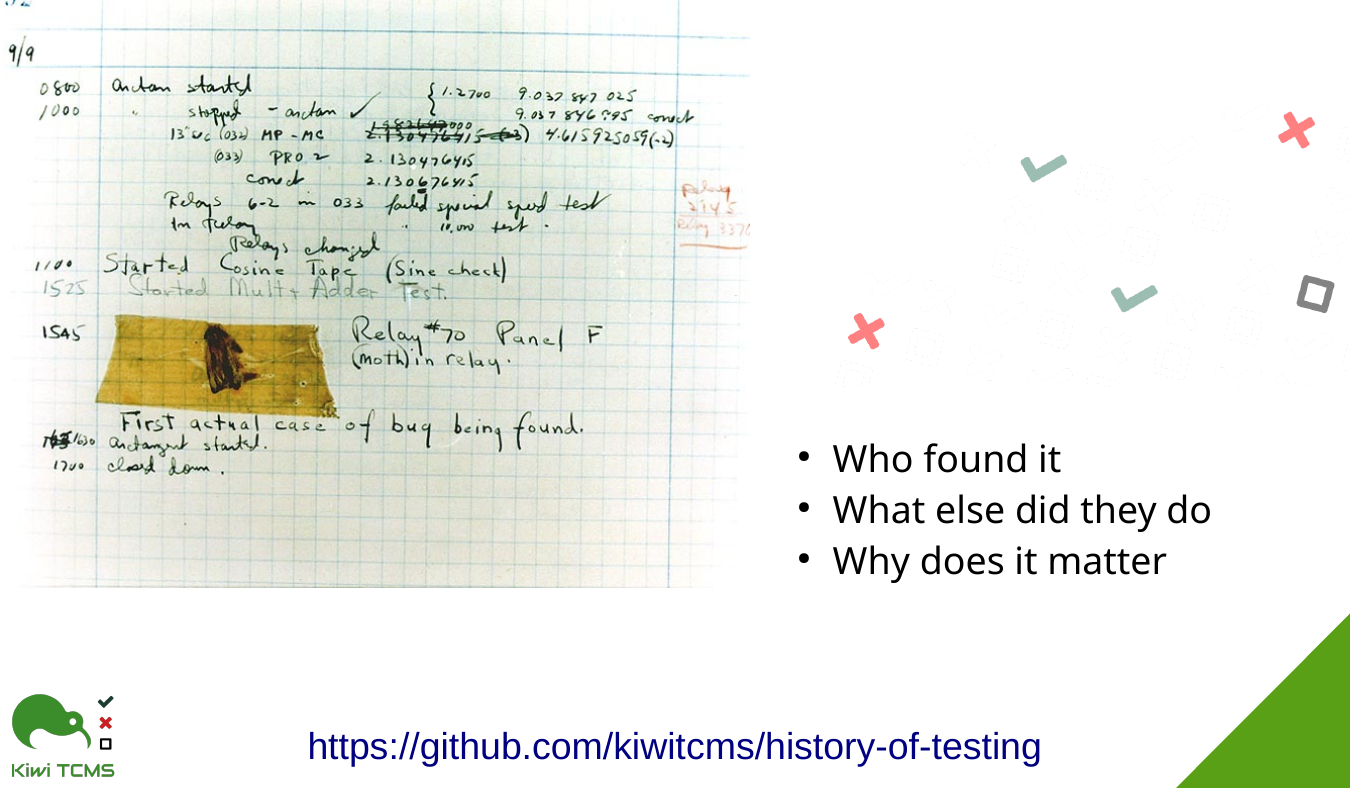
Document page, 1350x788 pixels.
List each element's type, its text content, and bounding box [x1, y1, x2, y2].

text_box Who found it What else did they do Why does it matter [782, 425, 1267, 581]
picture [11, 684, 115, 787]
picture [3, 0, 750, 589]
